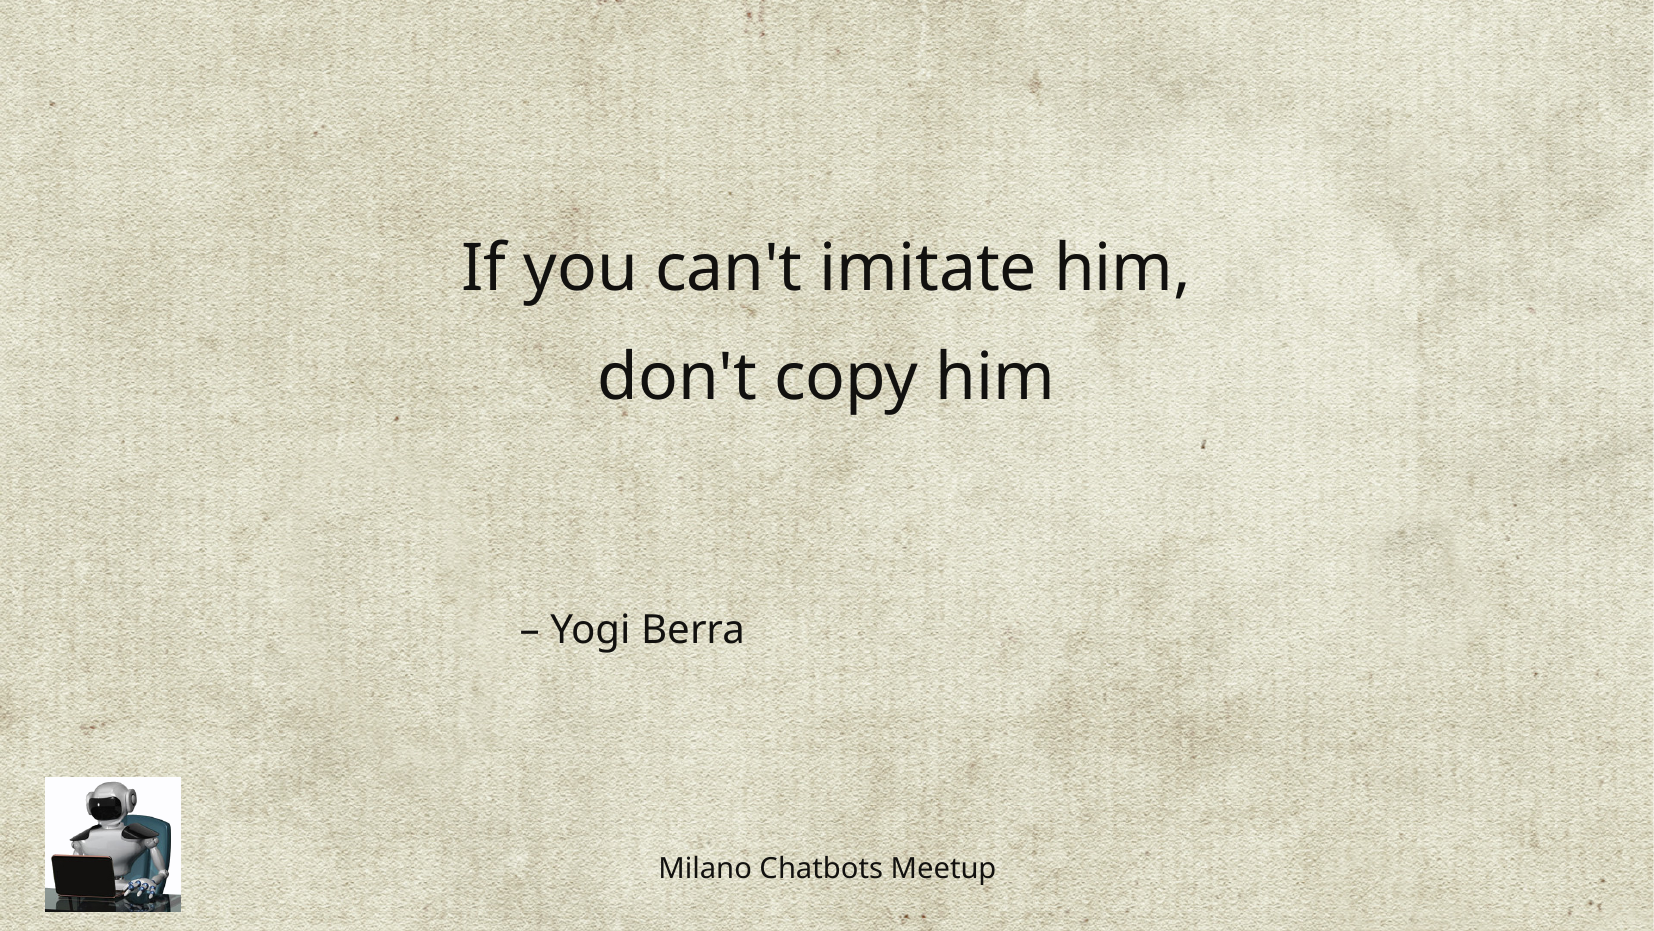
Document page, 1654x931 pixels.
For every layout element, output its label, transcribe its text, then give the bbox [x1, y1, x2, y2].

list If you can't imitate him, don't copy him – Yogi Berra [82, 60, 1571, 661]
picture [0, 0, 1654, 931]
